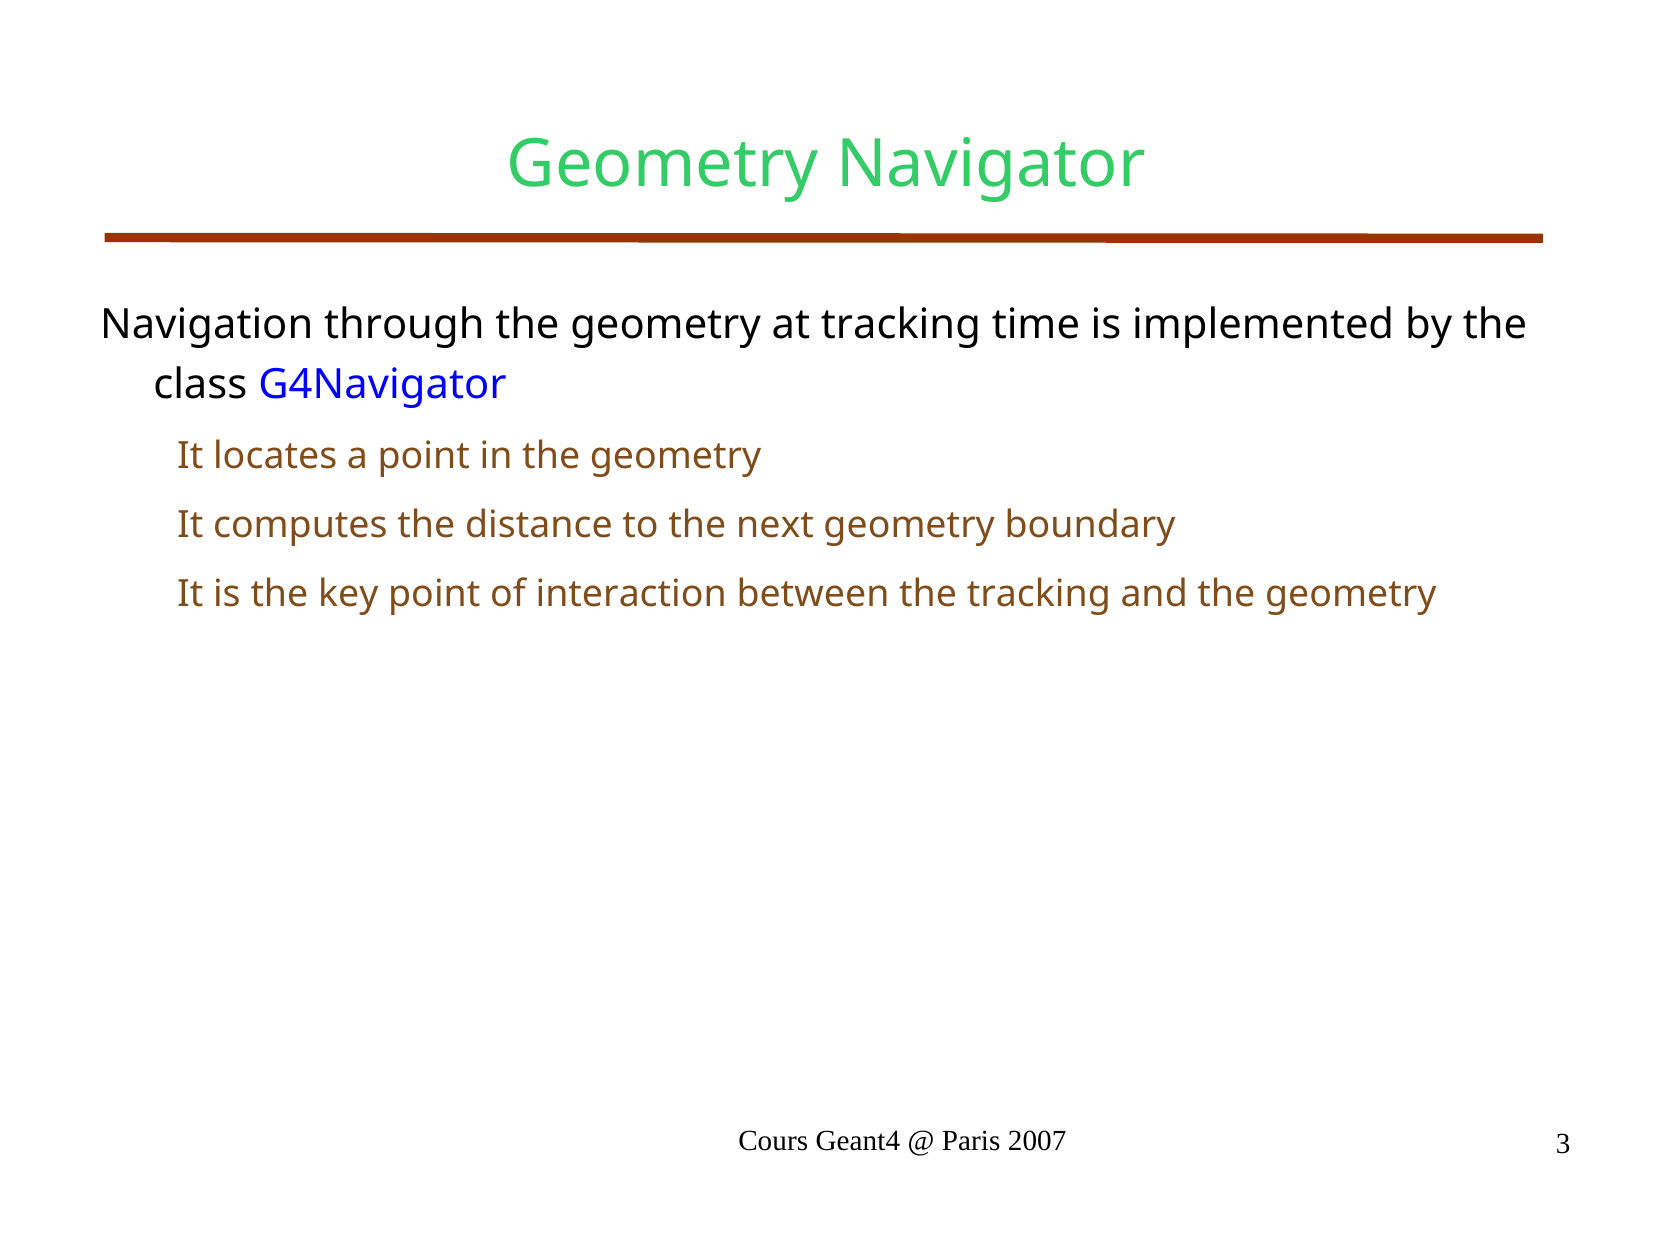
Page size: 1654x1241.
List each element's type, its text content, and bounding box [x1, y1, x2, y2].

list Navigation through the geometry at tracking time is implemented by the class G4Navigator It locates a point in the geometry It computes the distance to the next geometry boundary It is the key point of interaction between the tracking and the geometry [82, 290, 1571, 1094]
title Geometry Navigator [82, 56, 1571, 250]
